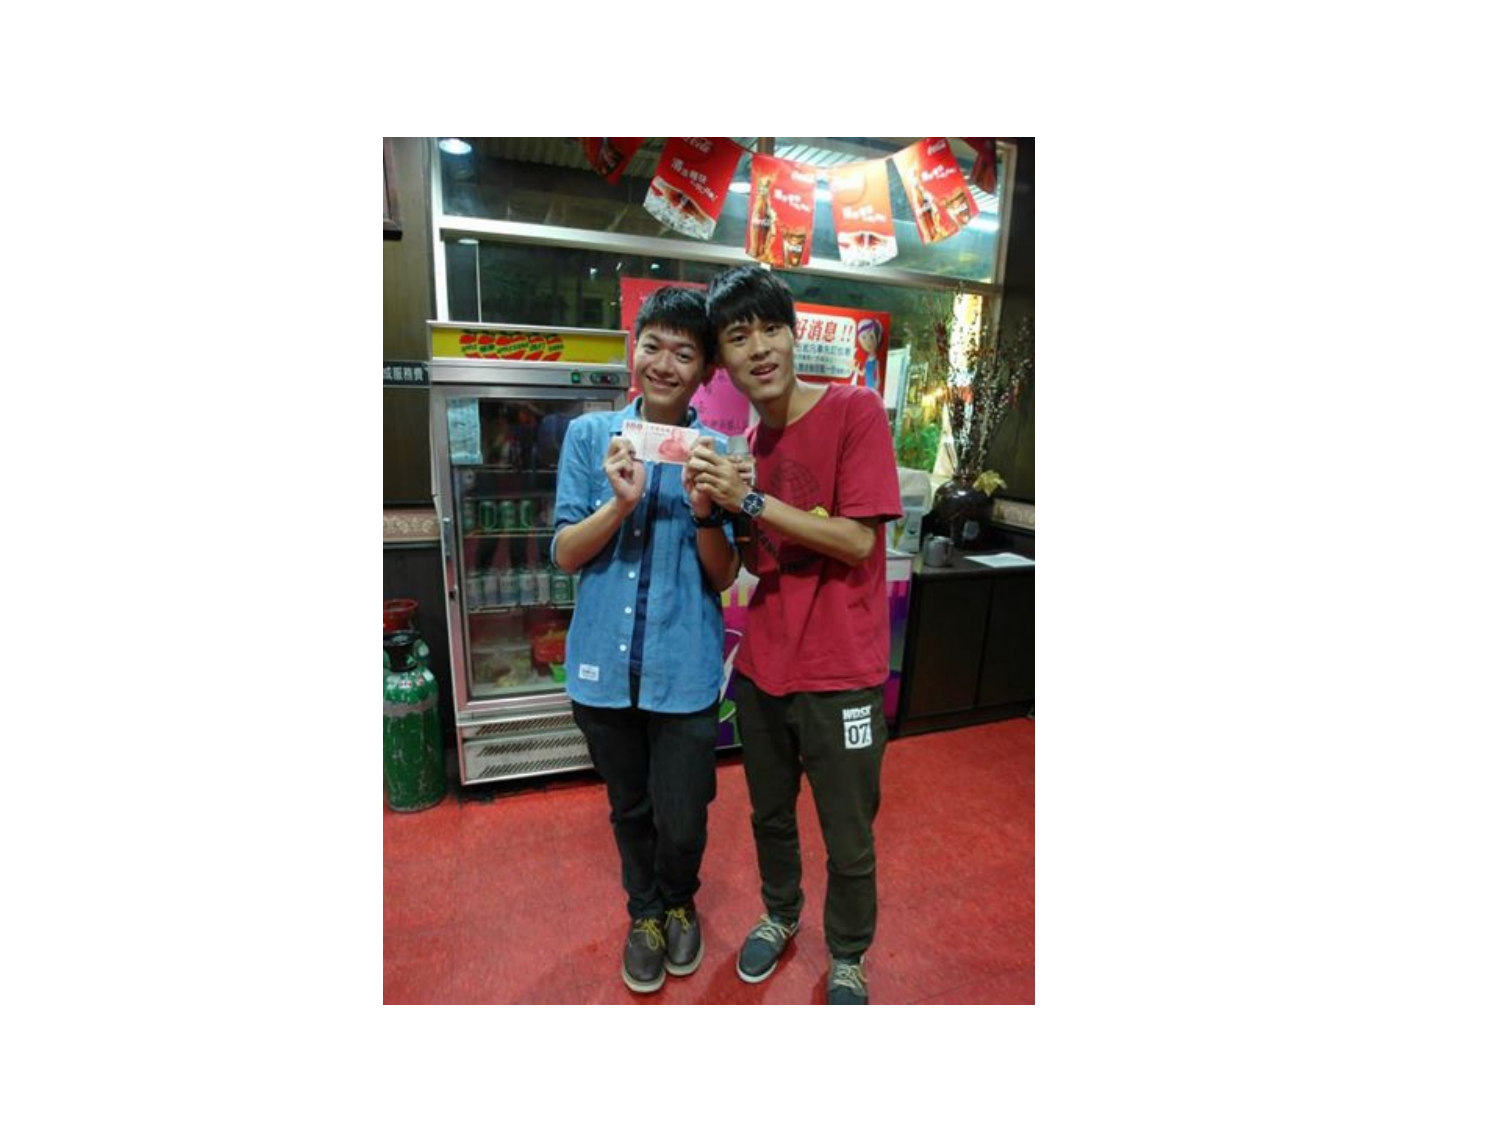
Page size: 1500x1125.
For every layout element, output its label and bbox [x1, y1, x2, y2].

picture [383, 137, 1035, 1005]
